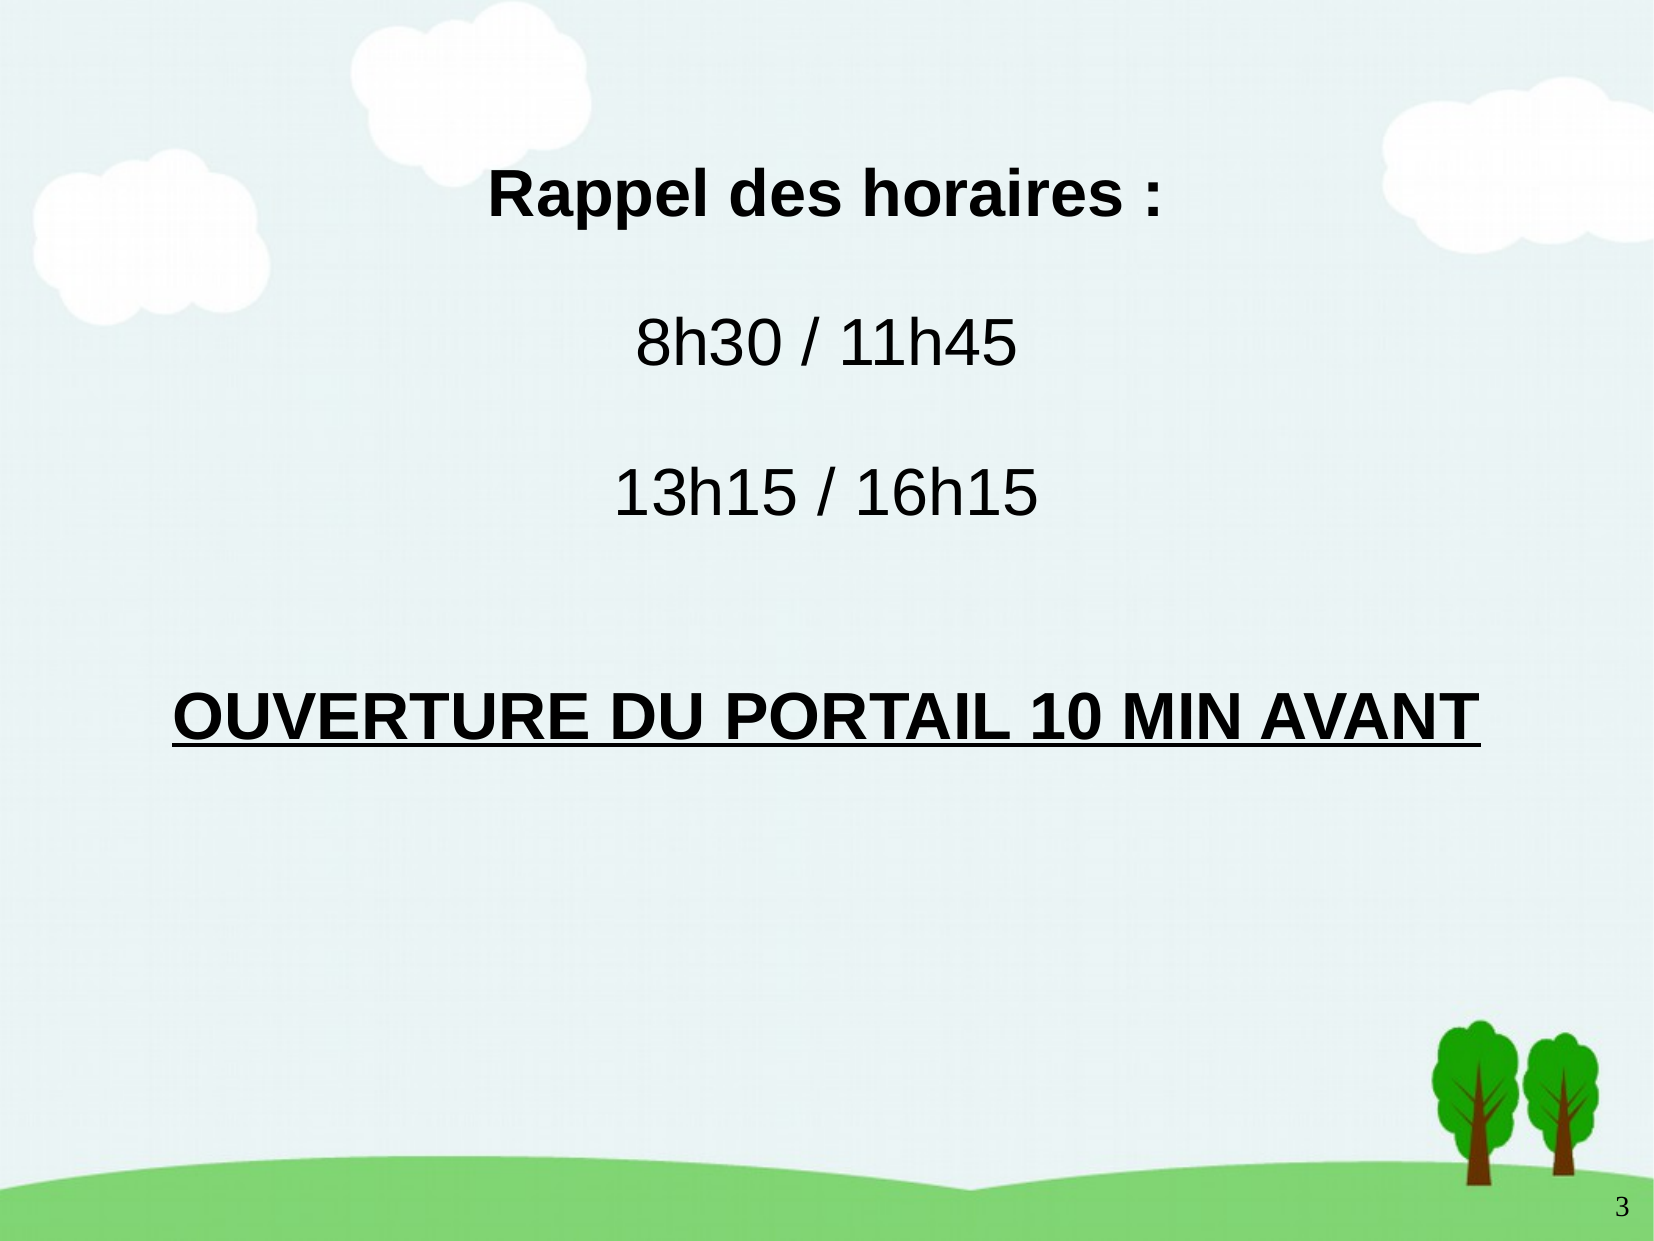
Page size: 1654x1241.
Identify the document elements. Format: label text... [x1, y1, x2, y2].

subtitle Rappel des horaires : 8h30 / 11h45 13h15 / 16h15 OUVERTURE DU PORTAIL 10 MIN AVANT [82, 49, 1571, 1010]
picture [0, 0, 1654, 1241]
